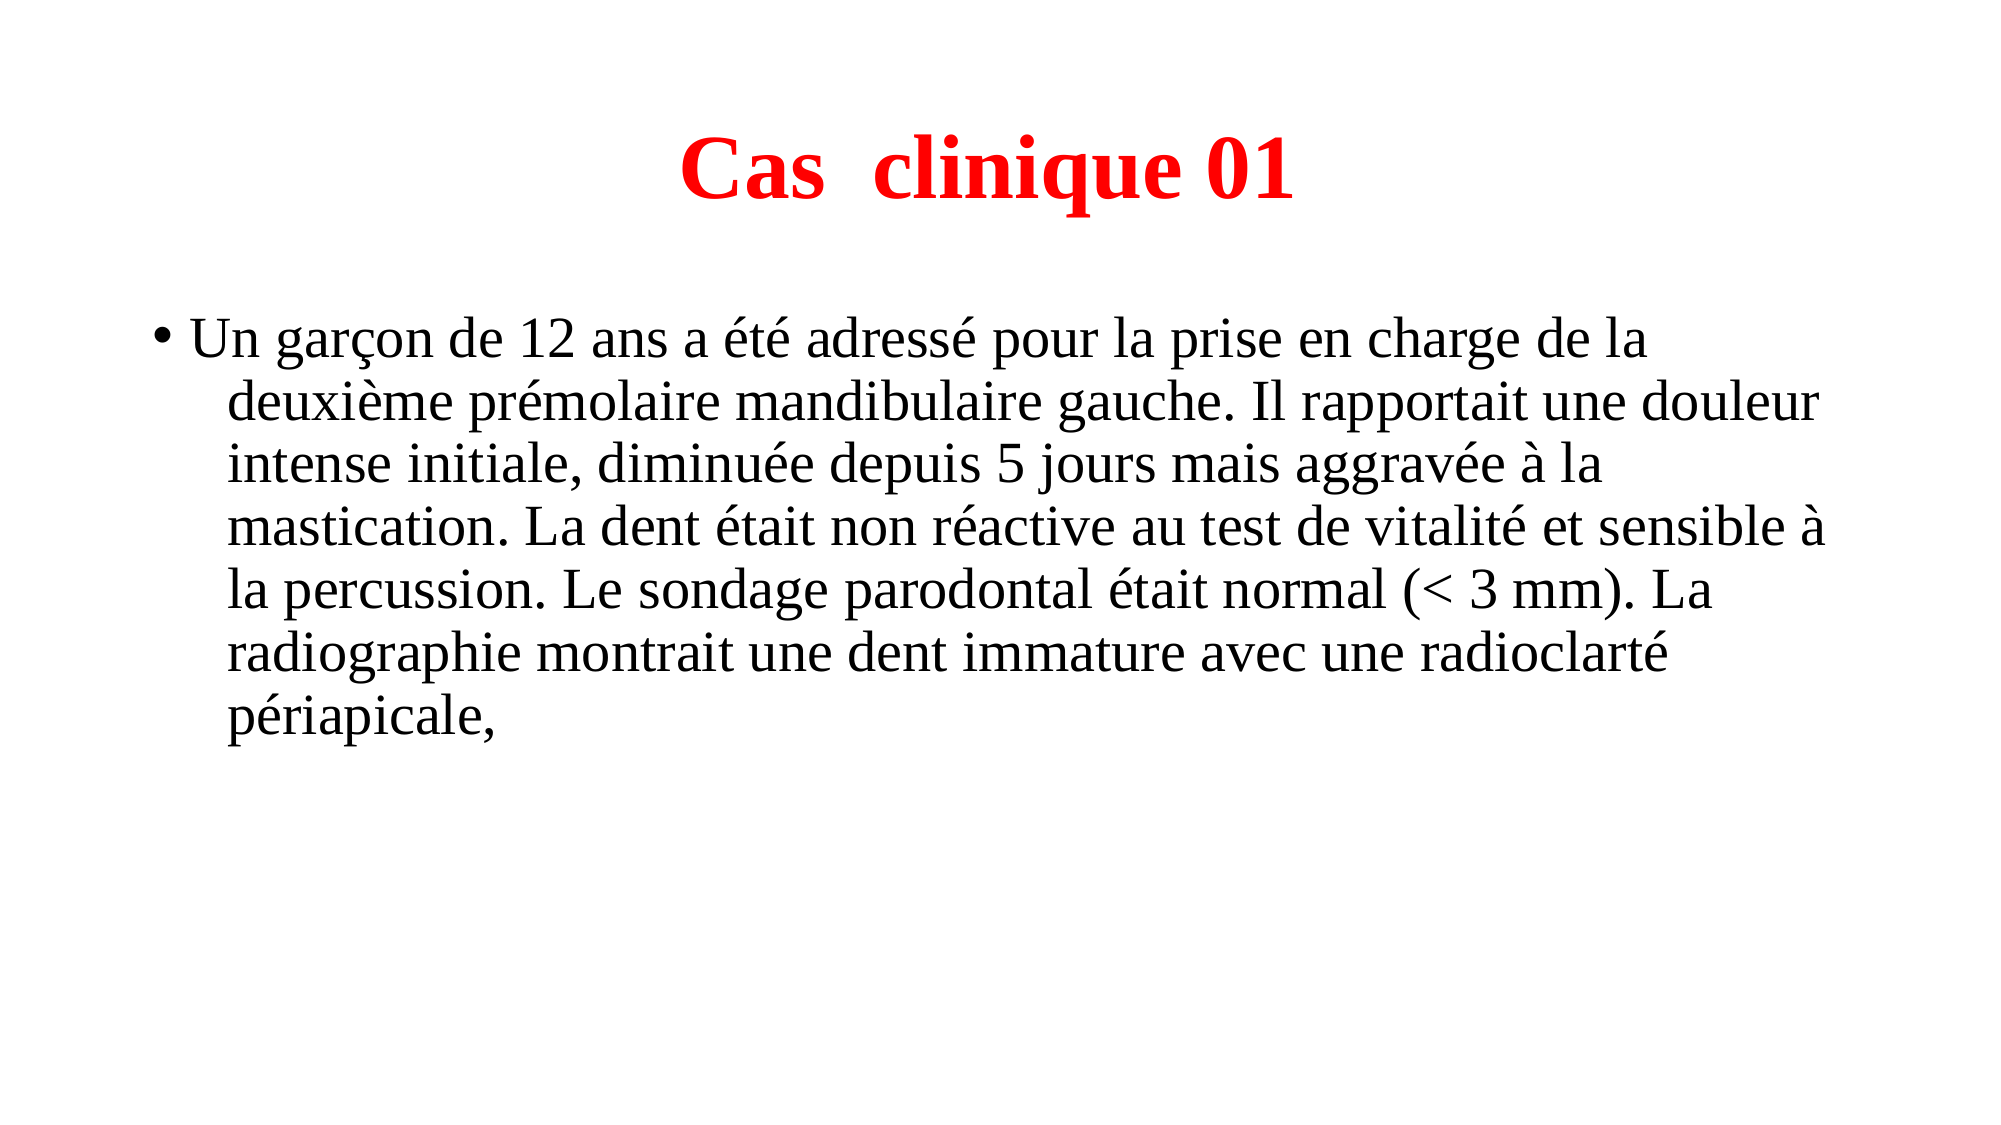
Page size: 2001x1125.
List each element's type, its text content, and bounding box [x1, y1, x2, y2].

list Un garçon de 12 ans a été adressé pour la prise en charge de la deuxième prémolaire mandibulaire gauche. Il rapportait une douleur intense initiale, diminuée depuis 5 jours mais aggravée à la mastication. La dent était non réactive au test de vitalité et sensible à la percussion. Le sondage parodontal était normal (< 3 mm). La radiographie montrait une dent immature avec une radioclarté périapicale, [137, 299, 1863, 1014]
title Cas clinique 01 [137, 59, 1863, 278]
